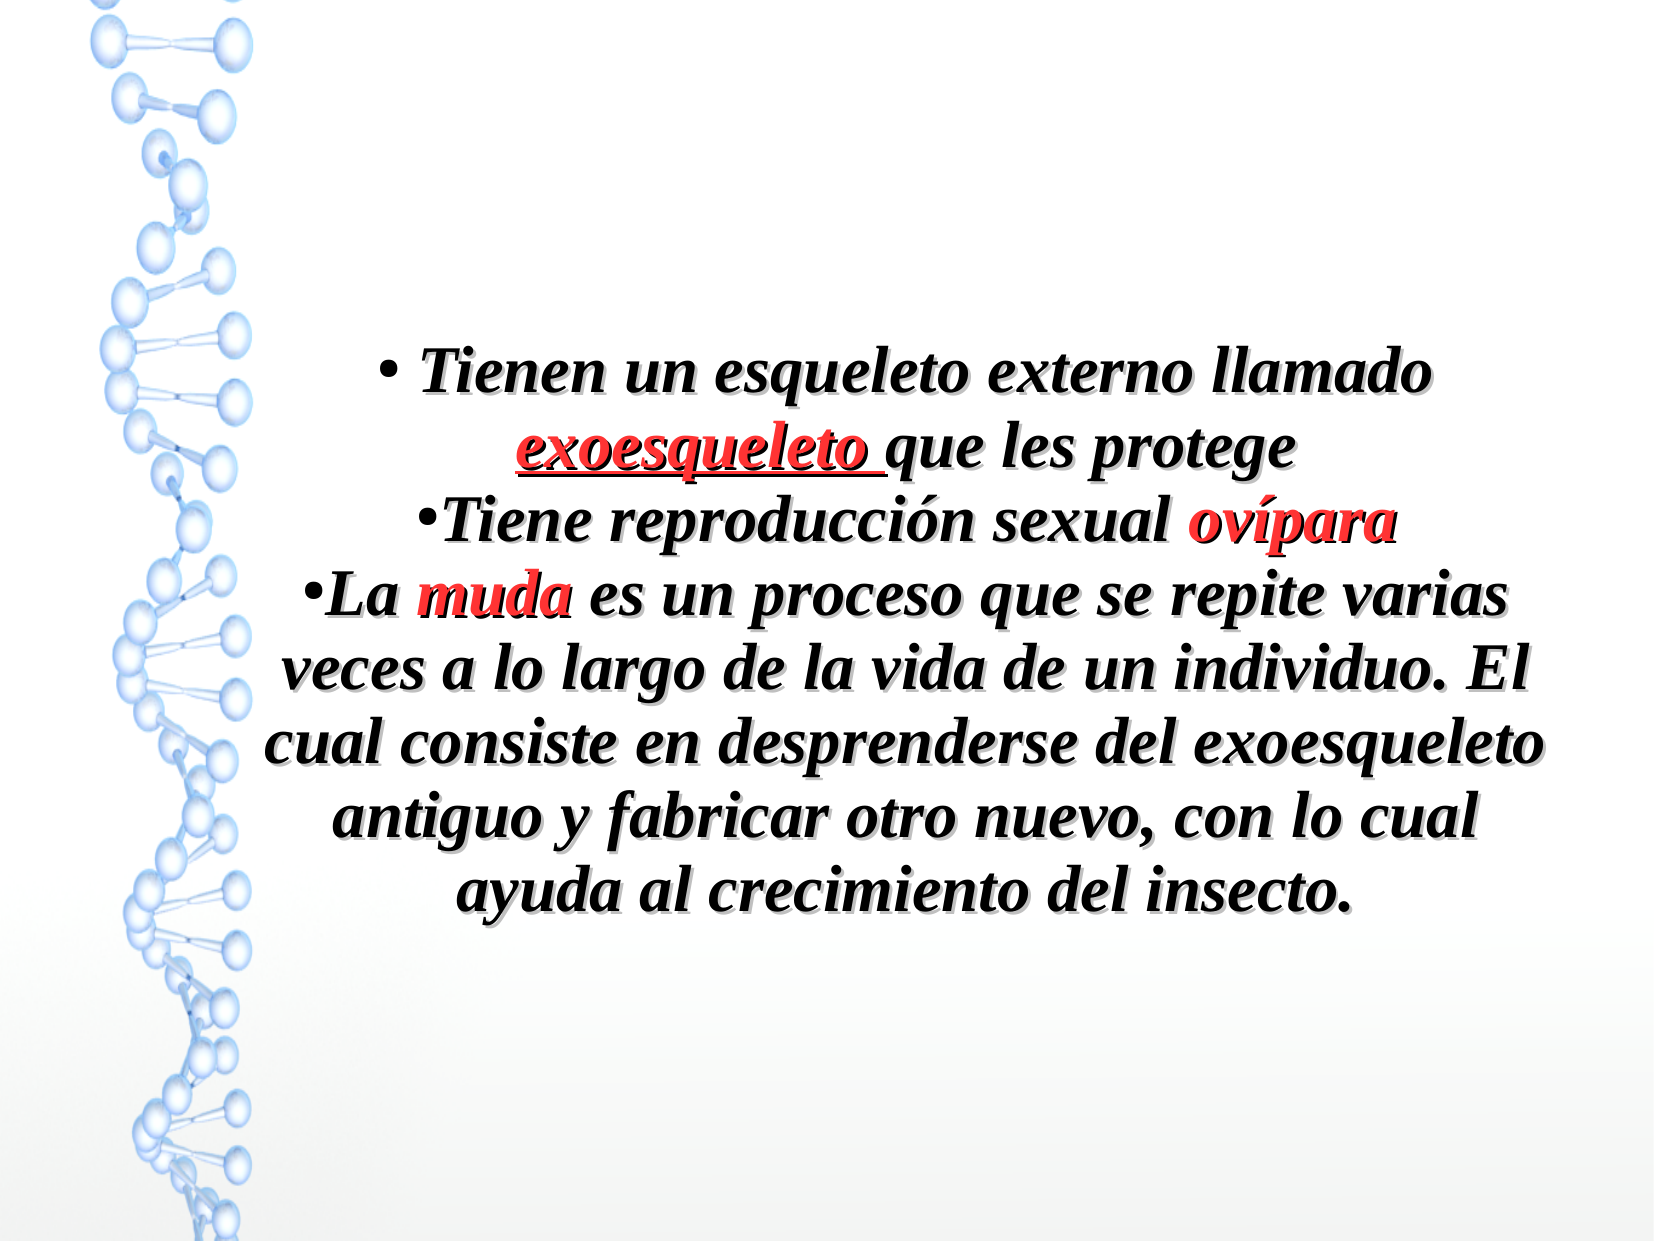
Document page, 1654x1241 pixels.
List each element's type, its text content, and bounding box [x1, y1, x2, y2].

subtitle Tienen un esqueleto externo llamado exoesqueleto que les protege Tiene reproducción sexual ovípara La muda es un proceso que se repite varias veces a lo largo de la vida de un individuo. El cual consiste en desprenderse del exoesqueleto antiguo y fabricar otro nuevo, con lo cual ayuda al crecimiento del insecto. [242, 307, 1571, 1027]
picture [0, 0, 1654, 1241]
